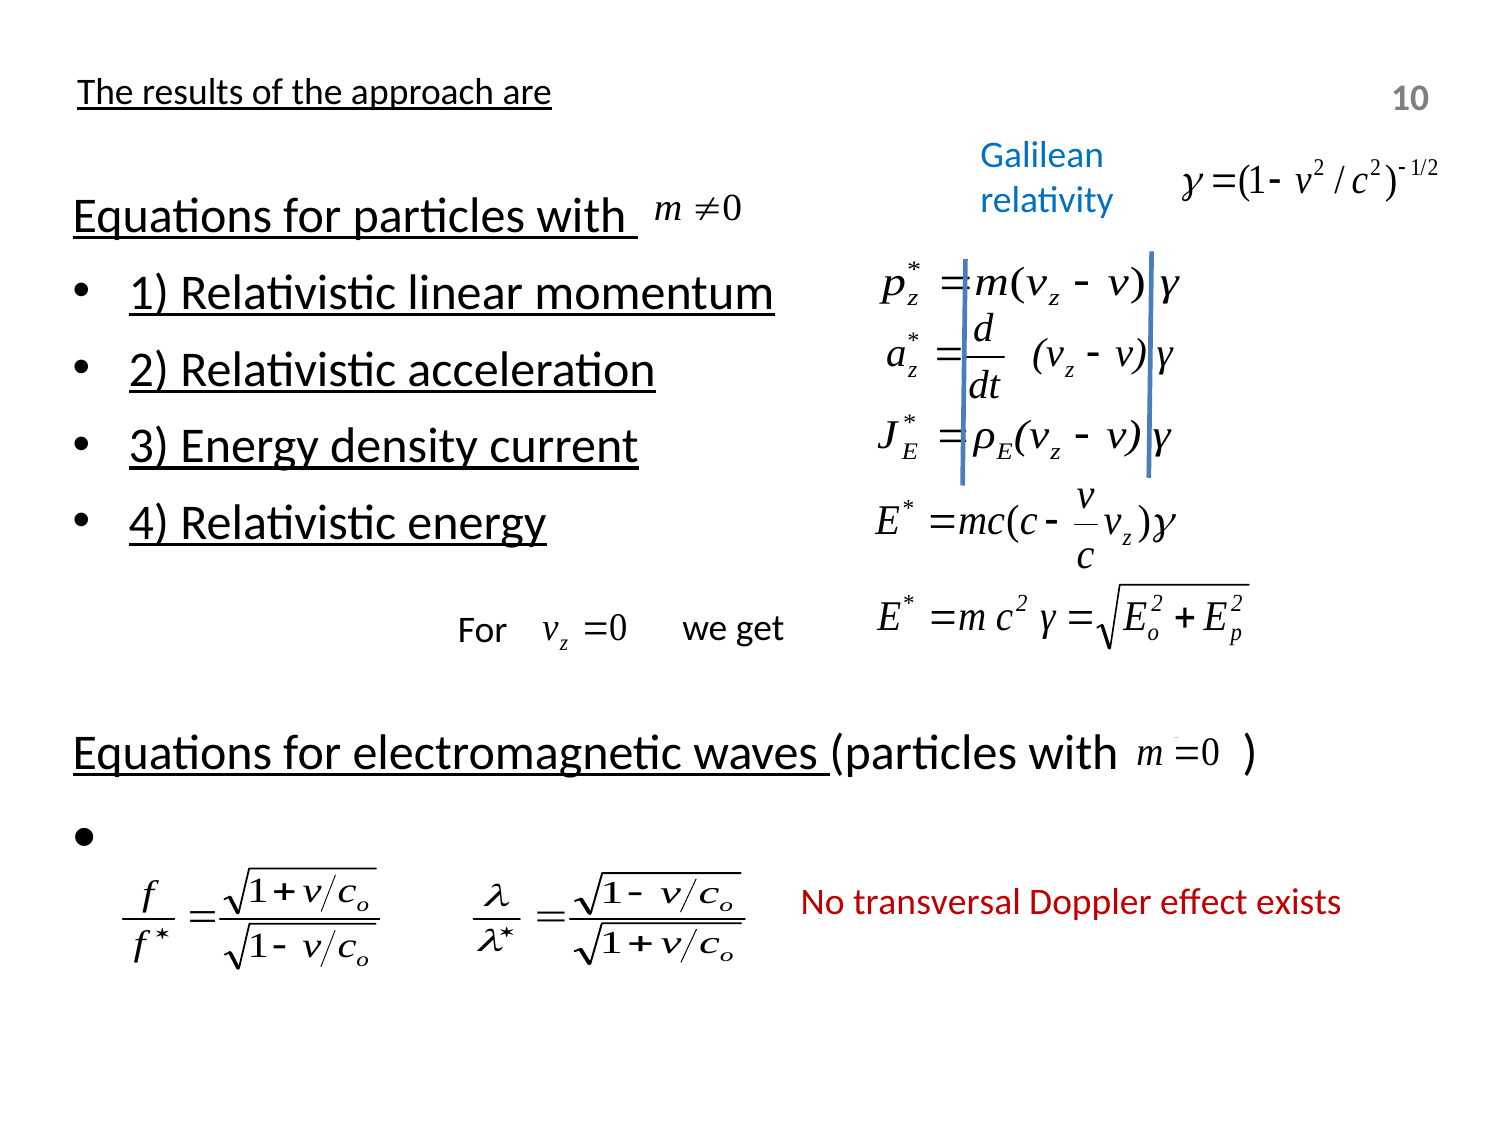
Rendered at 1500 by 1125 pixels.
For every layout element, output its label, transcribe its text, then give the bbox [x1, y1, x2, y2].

chart [115, 859, 388, 978]
text_box For [442, 597, 532, 659]
chart [1175, 149, 1446, 211]
list Equations for particles with 1) Relativistic linear momentum 2) Relativistic acceleration 3) Energy density current 4) Relativistic energy Equations for electromagnetic waves (particles with ) [57, 175, 1408, 918]
text_box The results of the approach are [62, 59, 574, 121]
chart [1130, 727, 1225, 776]
chart [868, 251, 1149, 466]
chart [465, 865, 756, 973]
chart [1152, 251, 1188, 466]
chart [868, 468, 1258, 659]
text_box we get [667, 595, 801, 657]
chart [537, 601, 632, 657]
chart [648, 185, 751, 231]
text_box 10 [1376, 65, 1445, 127]
text_box Galilean relativity [965, 122, 1131, 229]
text_box No transversal Doppler effect exists [786, 870, 1358, 930]
